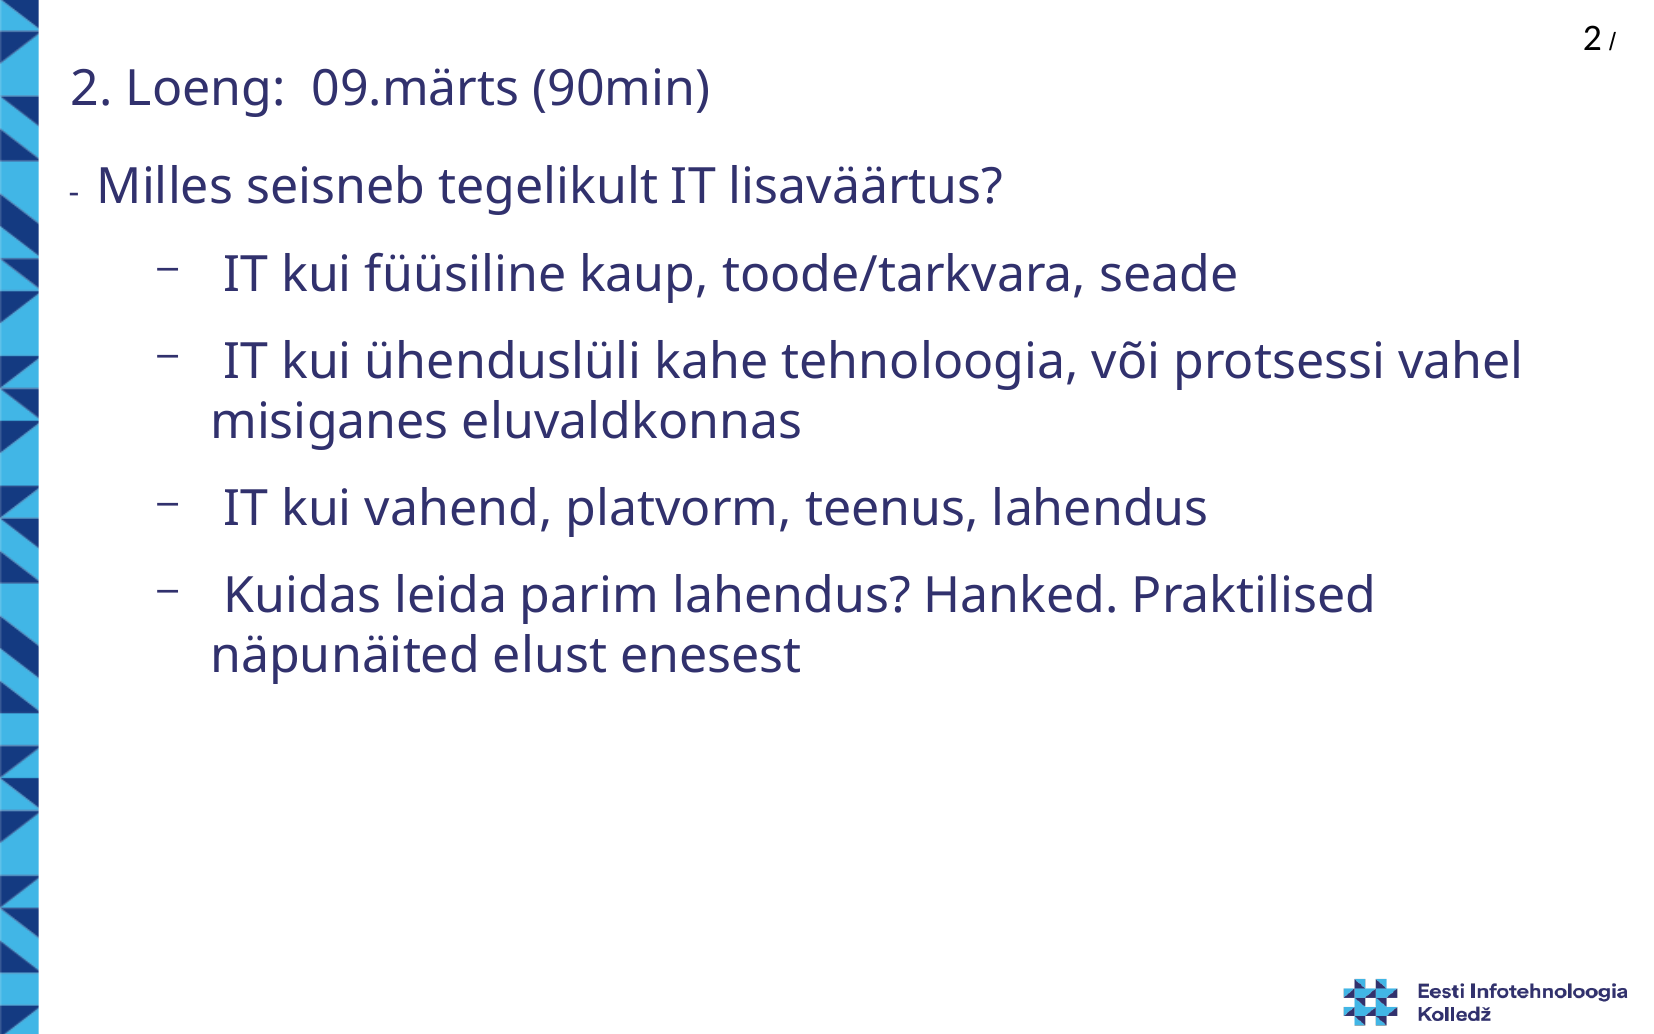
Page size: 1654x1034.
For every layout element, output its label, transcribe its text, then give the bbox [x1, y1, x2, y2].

list - Milles seisneb tegelikult IT lisaväärtus? IT kui füüsiline kaup, toode/tarkvara, seade IT kui ühenduslüli kahe tehnoloogia, või protsessi vahel misiganes eluvaldkonnas IT kui vahend, platvorm, teenus, lahendus Kuidas leida parim lahendus? Hanked. Praktilised näpunäited elust enesest [68, 153, 1630, 957]
title 2. Loeng: 09.märts (90min) [70, 41, 1630, 130]
